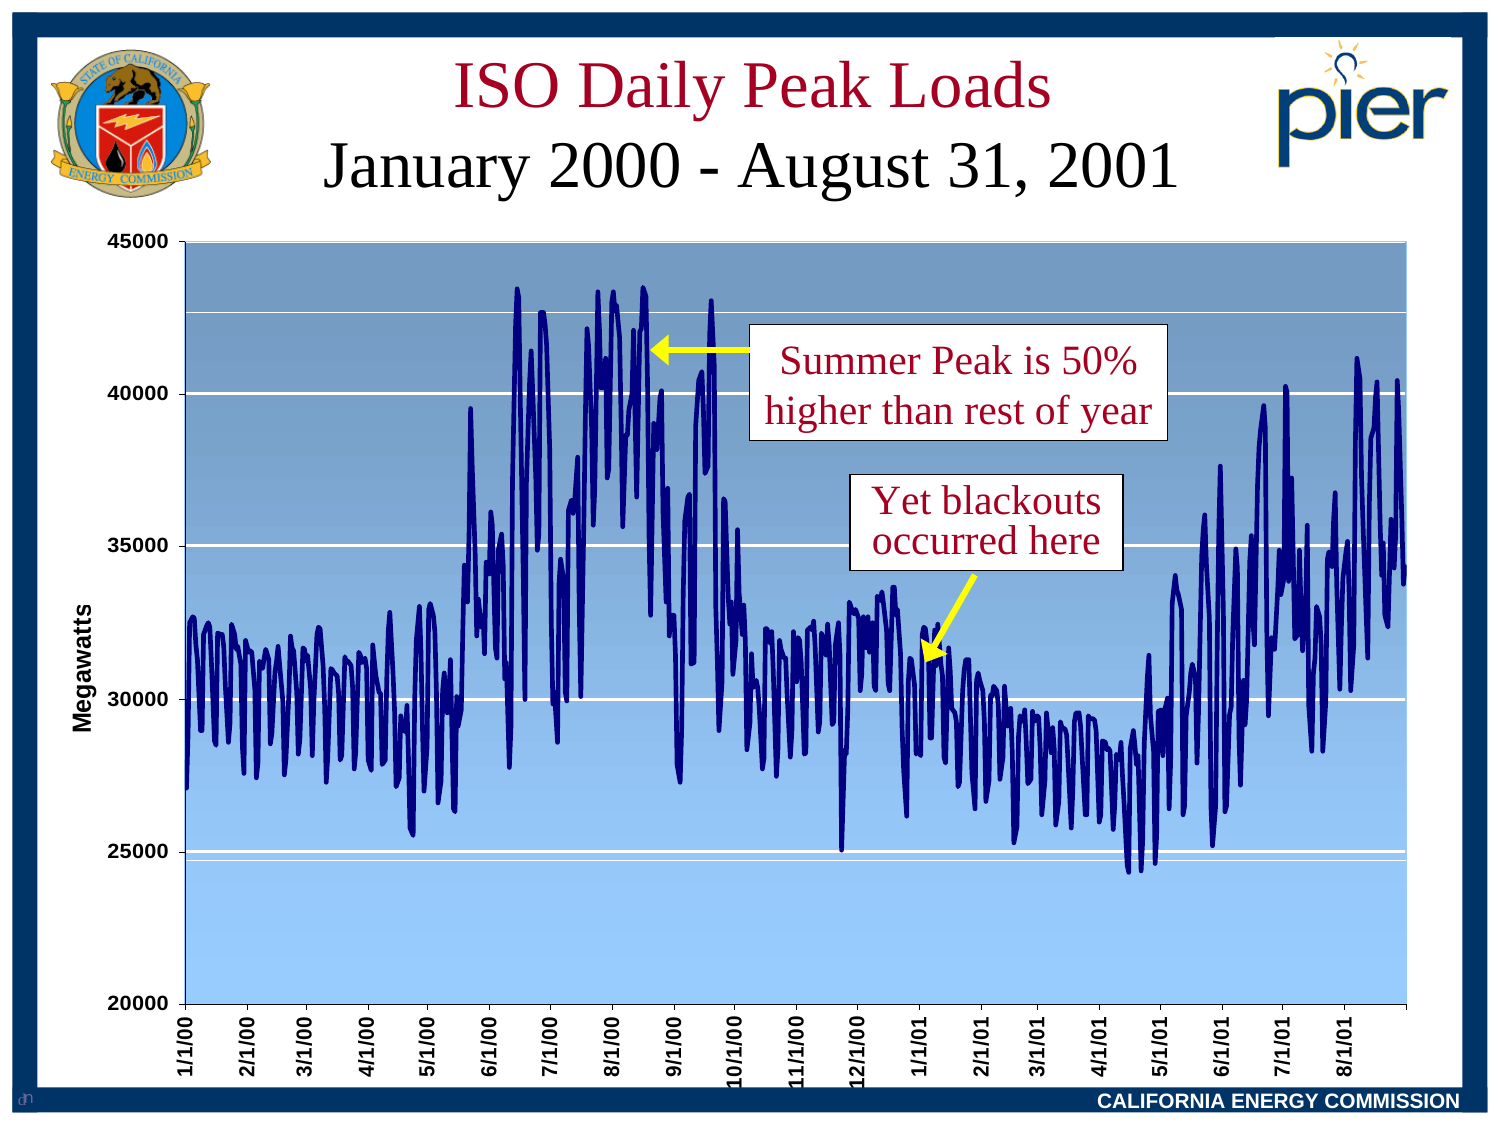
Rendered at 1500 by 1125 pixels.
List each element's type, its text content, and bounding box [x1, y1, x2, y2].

text_box Yet blackouts occurred here [849, 474, 1123, 571]
title ISO Daily Peak Loads January 2000 - August 31, 2001 [115, 56, 1391, 185]
picture [1275, 37, 1451, 171]
chart [40, 203, 1454, 1125]
text_box Summer Peak is 50% higher than rest of year [749, 324, 1168, 441]
picture [50, 49, 211, 198]
